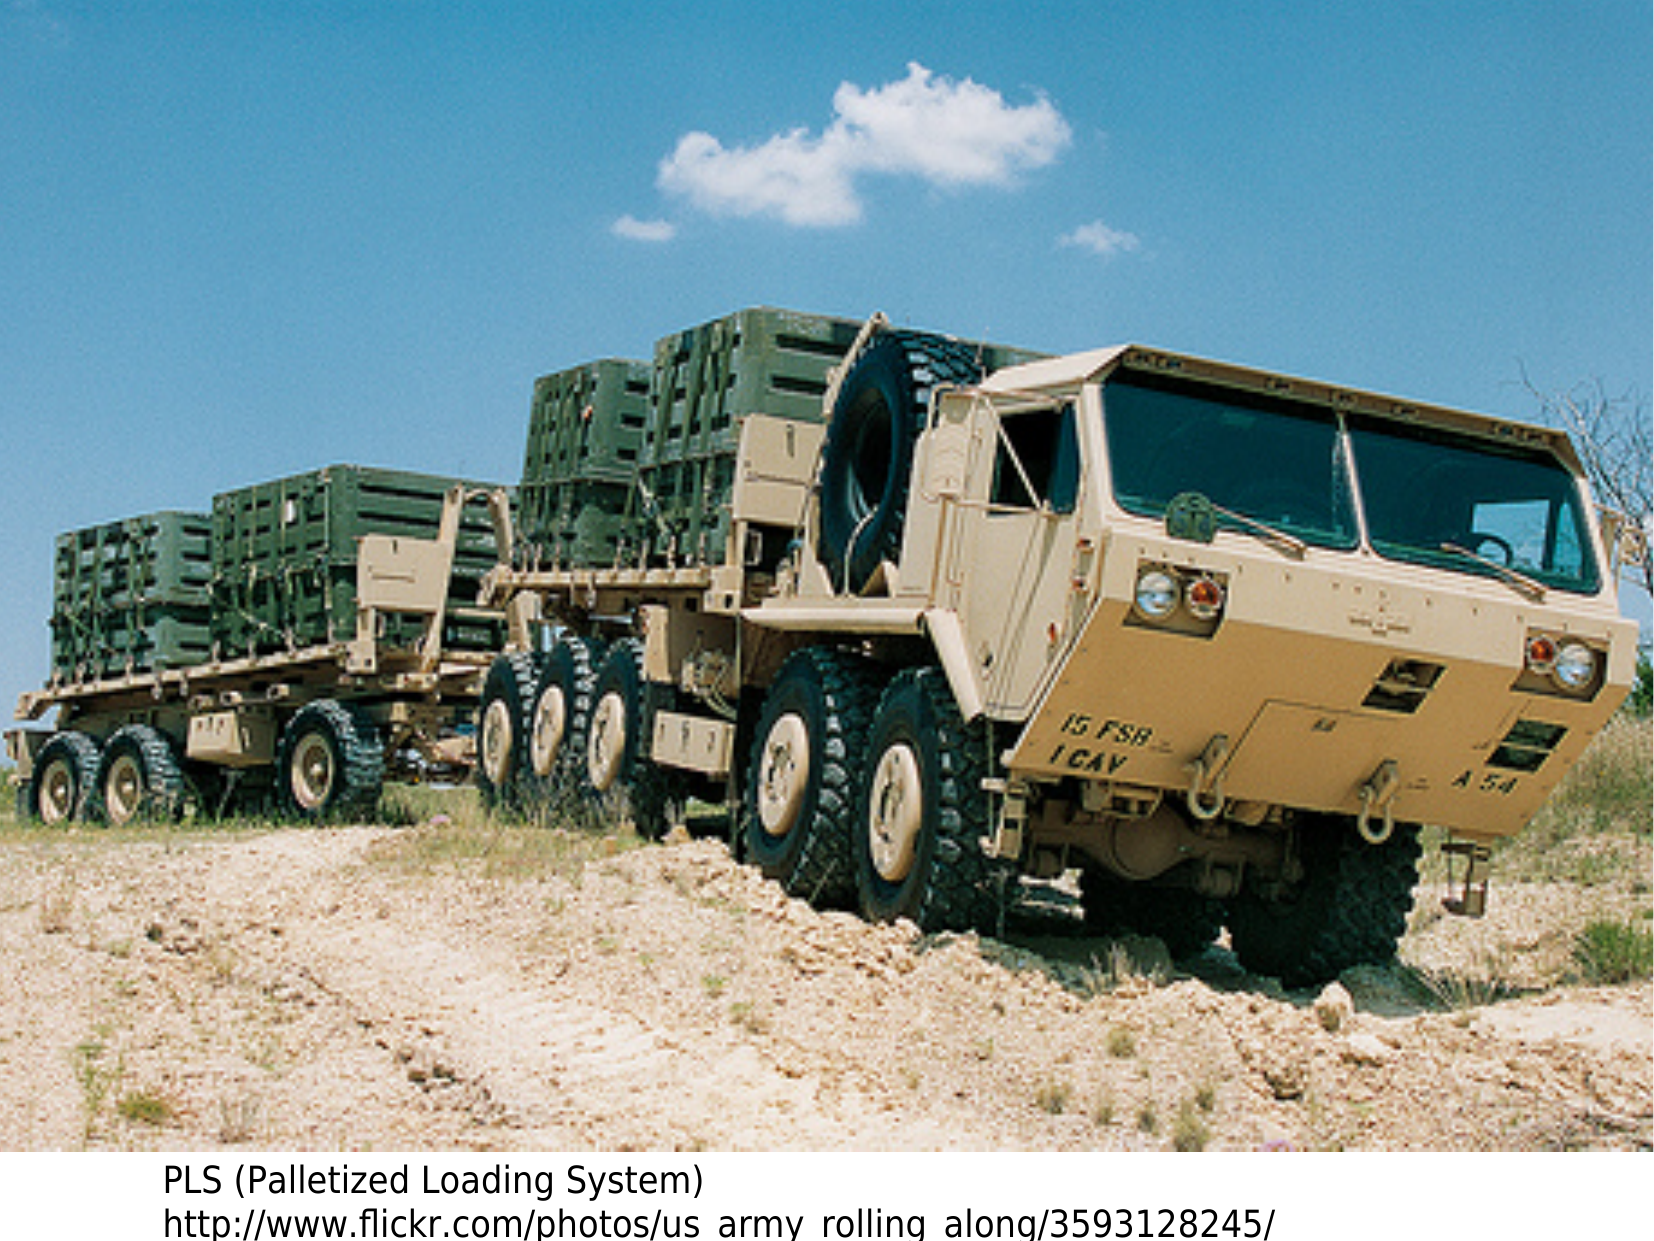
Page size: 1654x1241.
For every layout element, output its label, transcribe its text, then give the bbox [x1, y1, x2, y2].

picture [0, 0, 1654, 1152]
text_box PLS (Palletized Loading System) http://www.flickr.com/photos/us_army_rolling_along/3593128245/ [147, 1151, 1416, 1241]
